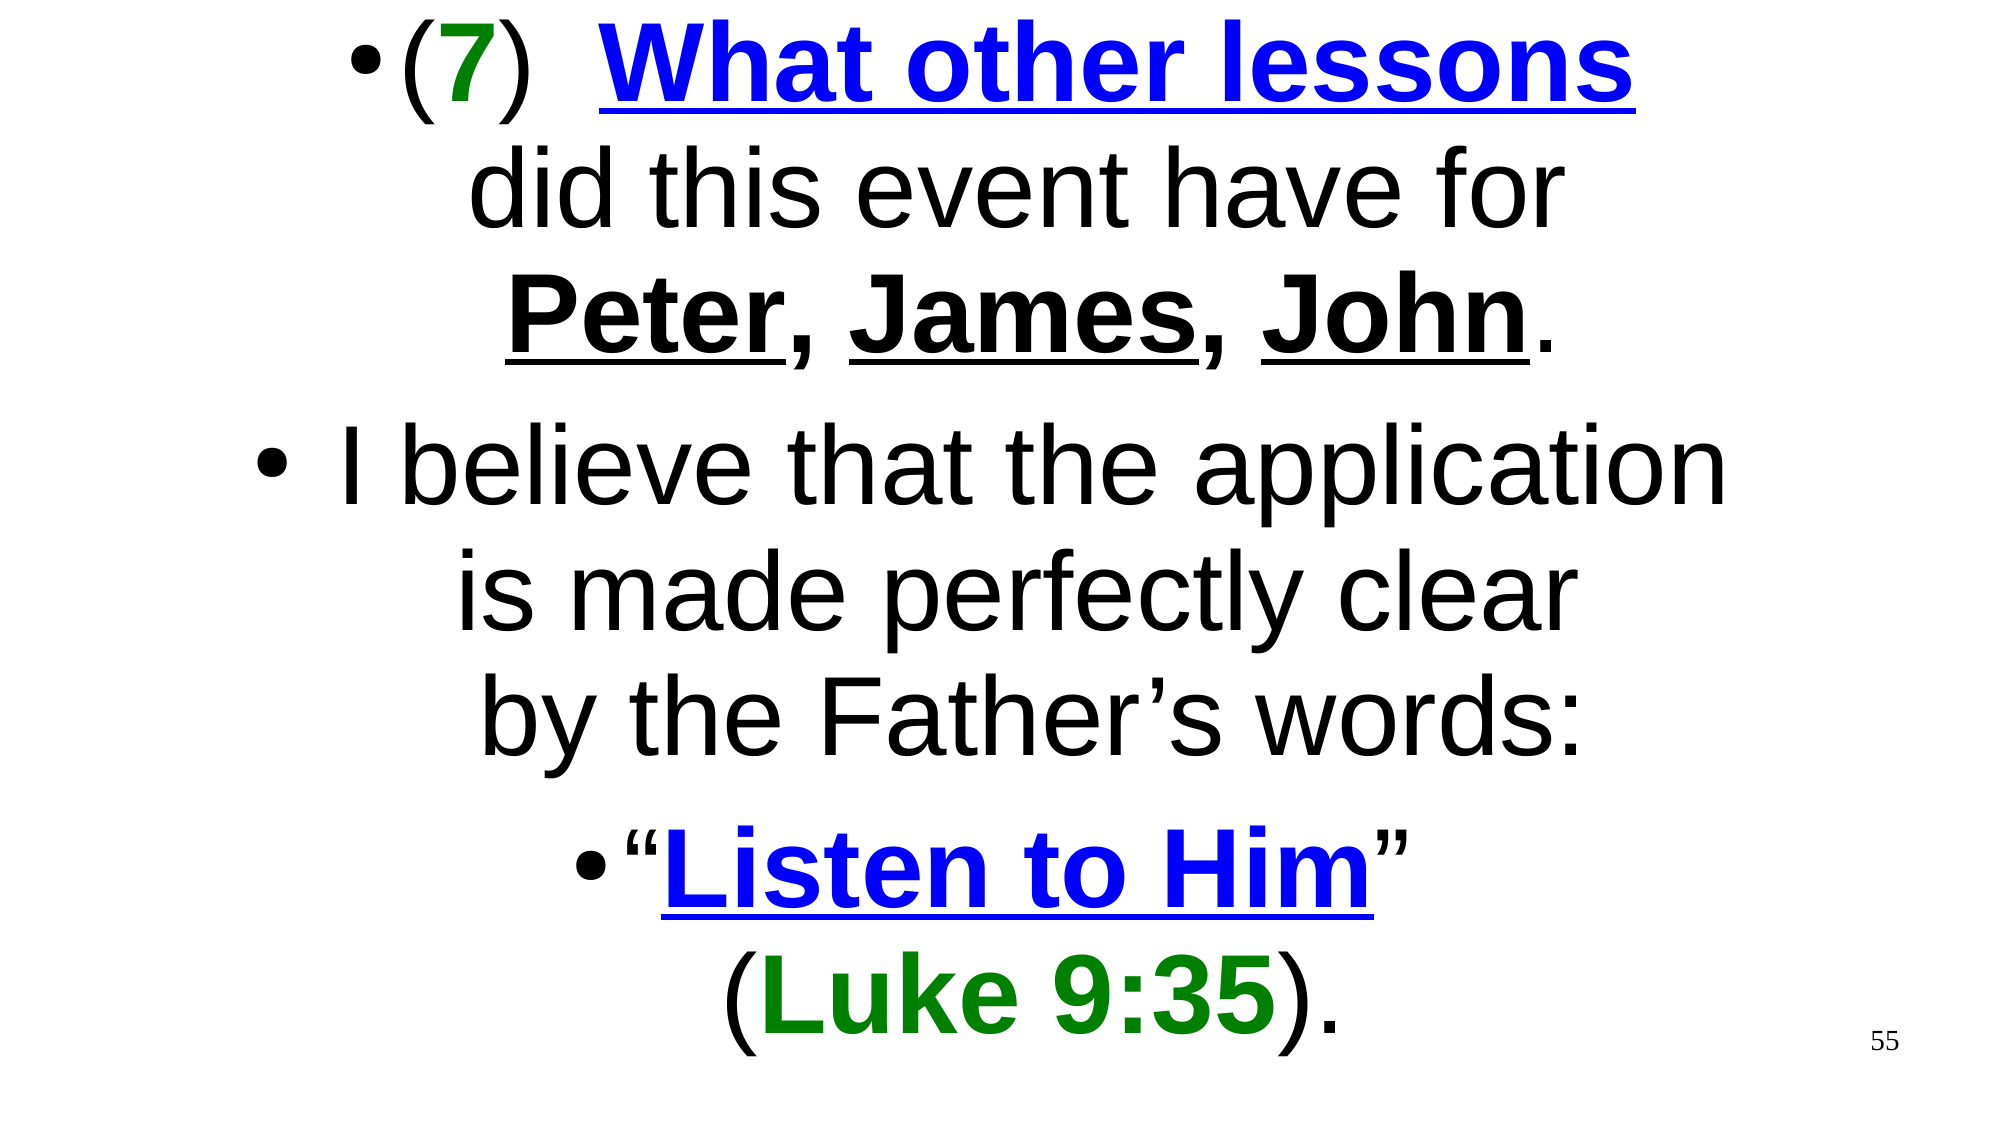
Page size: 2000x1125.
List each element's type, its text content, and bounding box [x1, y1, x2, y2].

list (7) What other lessons did this event have for Peter, James, John. I believe that the application is made perfectly clear by the Father’s words: “Listen to Him” (Luke 9:35). [0, 0, 1996, 1123]
